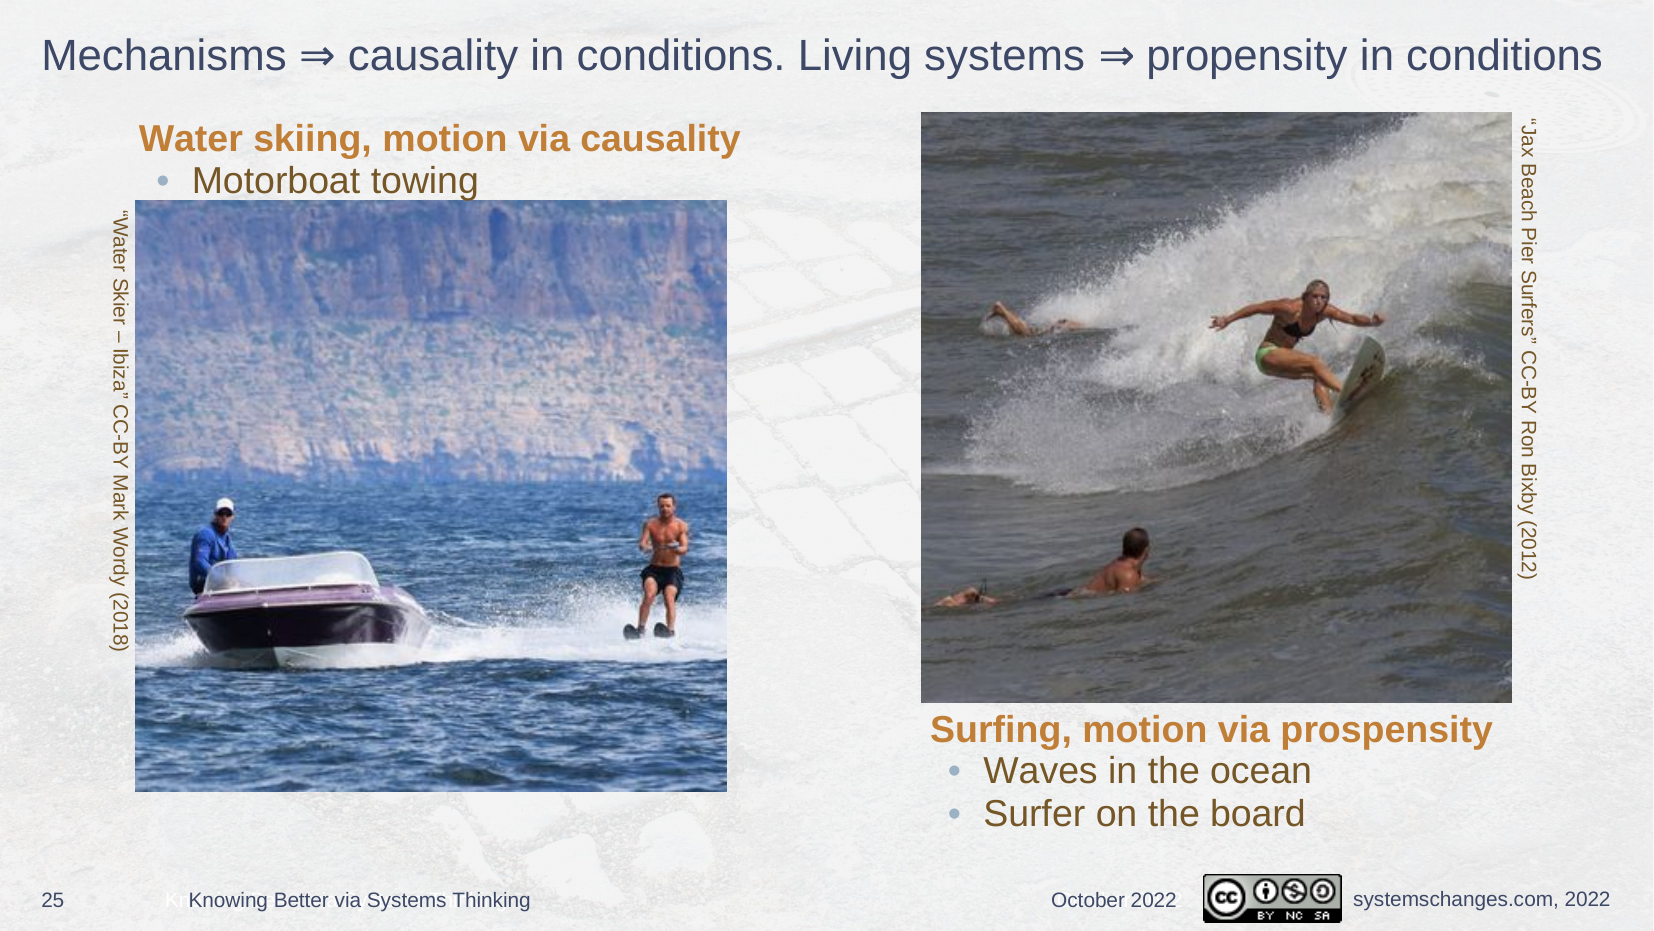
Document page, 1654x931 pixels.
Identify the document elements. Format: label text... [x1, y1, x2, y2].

text_box Water skiing, motion via causality Motorboat towing [124, 110, 768, 213]
picture [0, 0, 1654, 931]
text_box “Water Skier – Ibiza” CC-BY Mark Wordy (2018) [80, 204, 141, 780]
title Mechanisms ⇒ causality in conditions. Living systems ⇒ propensity in conditions [41, 30, 1613, 148]
text_box Surfing, motion via prospensity Waves in the ocean Surfer on the board [915, 700, 1536, 833]
text_box “Jax Beach Pier Surfers” CC-BY Ron Bixby (2012) [1511, 112, 1572, 688]
